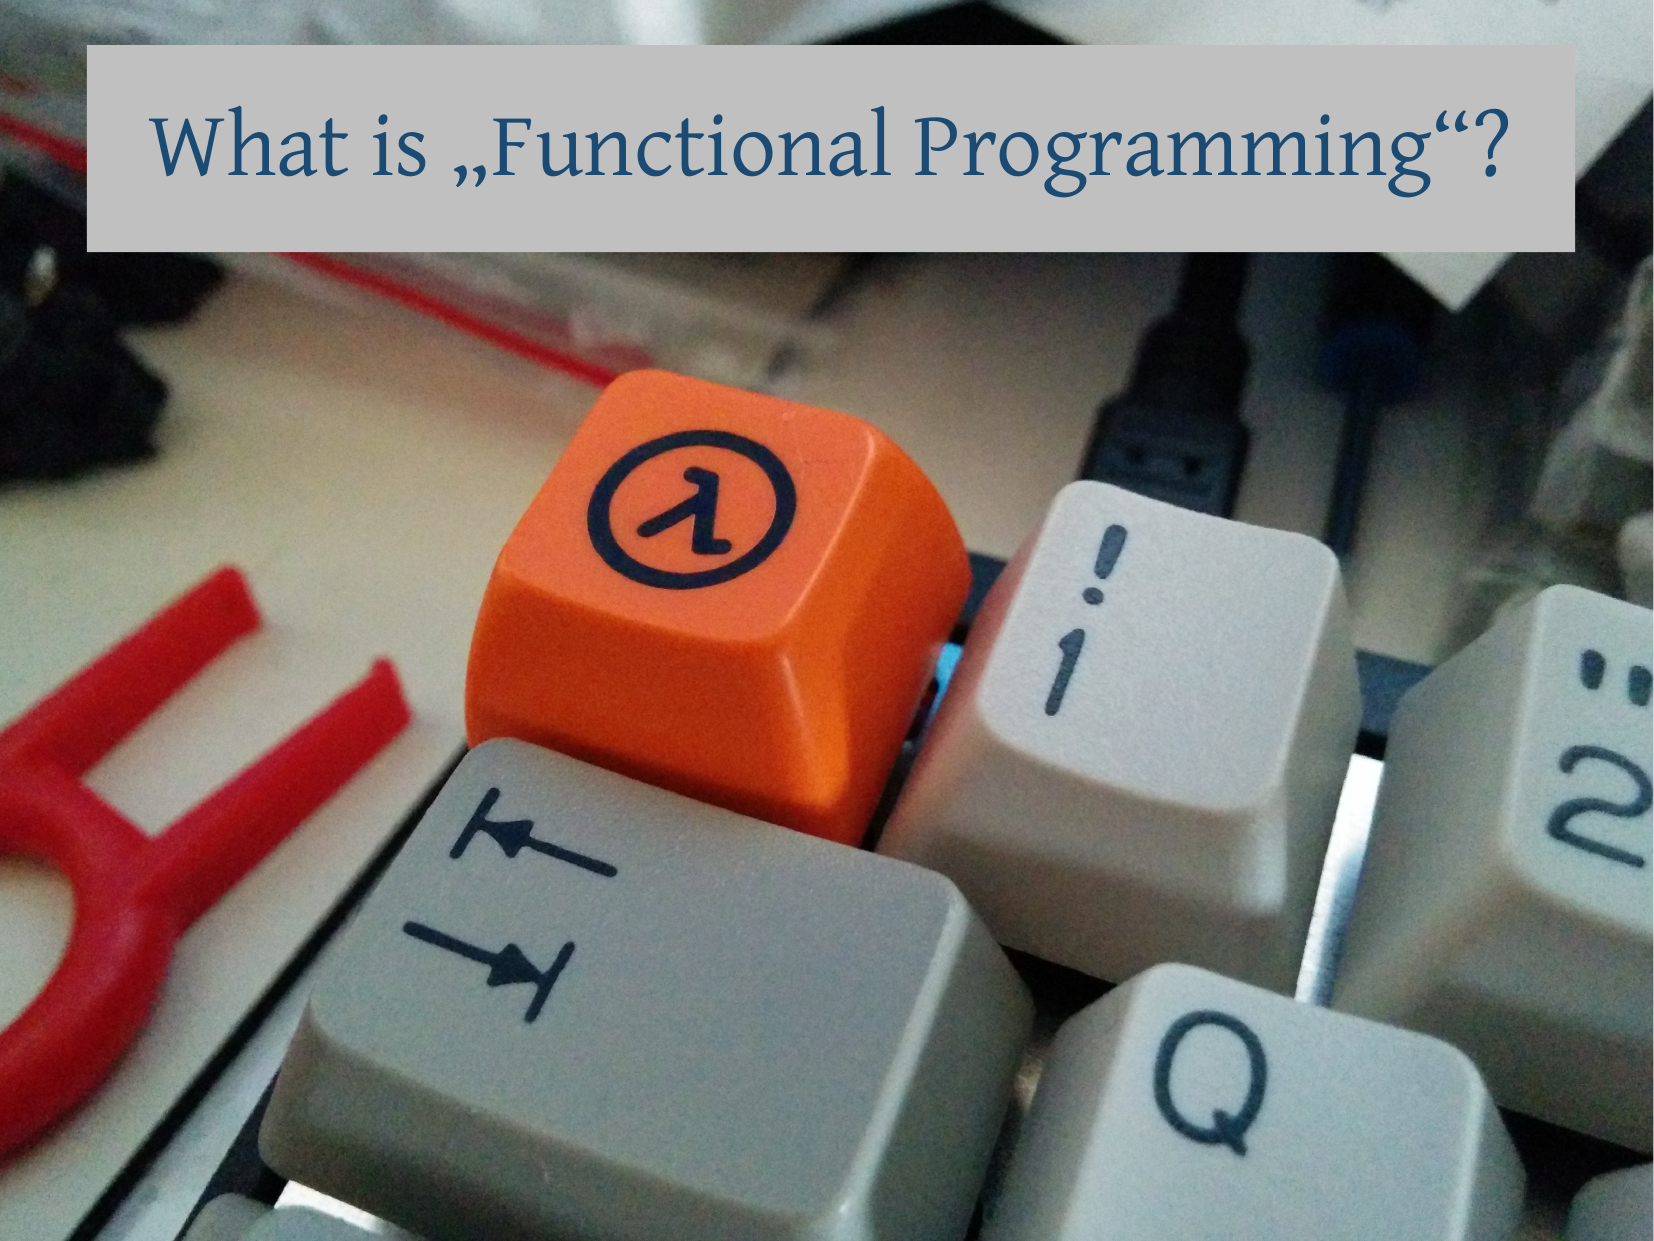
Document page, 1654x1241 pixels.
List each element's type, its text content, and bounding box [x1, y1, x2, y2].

picture [0, 0, 1654, 1241]
title What is „Functional Programming“? [86, 45, 1576, 253]
